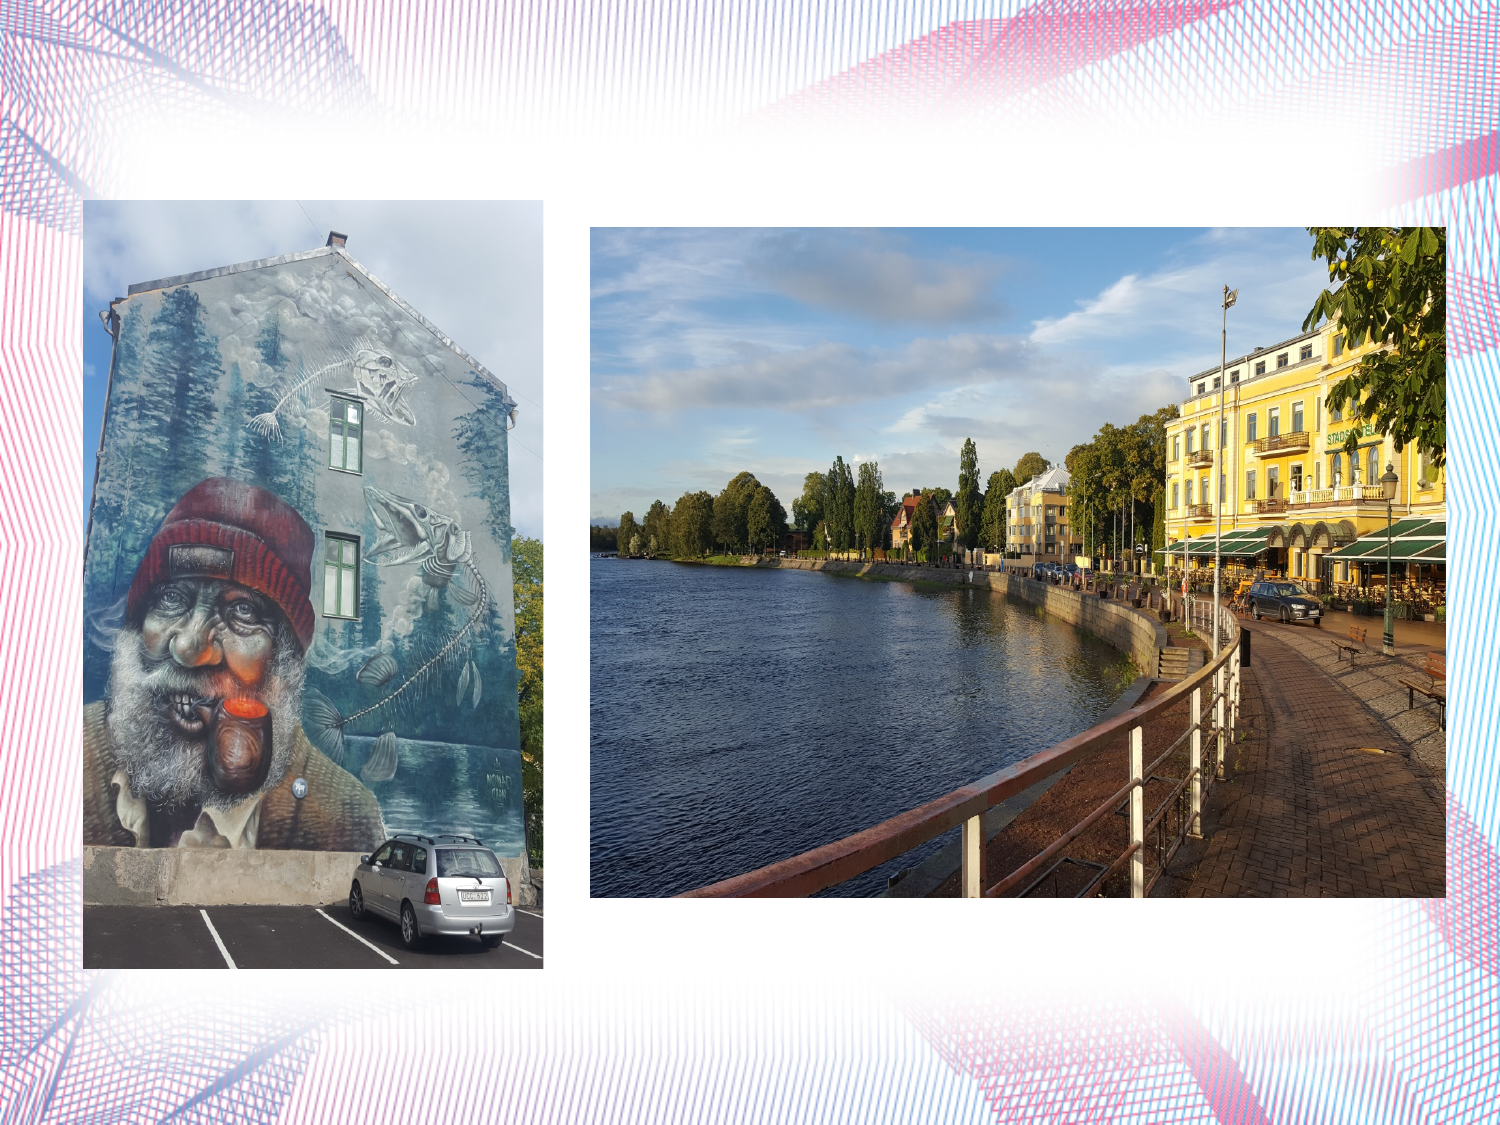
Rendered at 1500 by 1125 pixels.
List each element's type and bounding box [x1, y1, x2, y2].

picture [590, 227, 1446, 898]
picture [82, 200, 544, 969]
